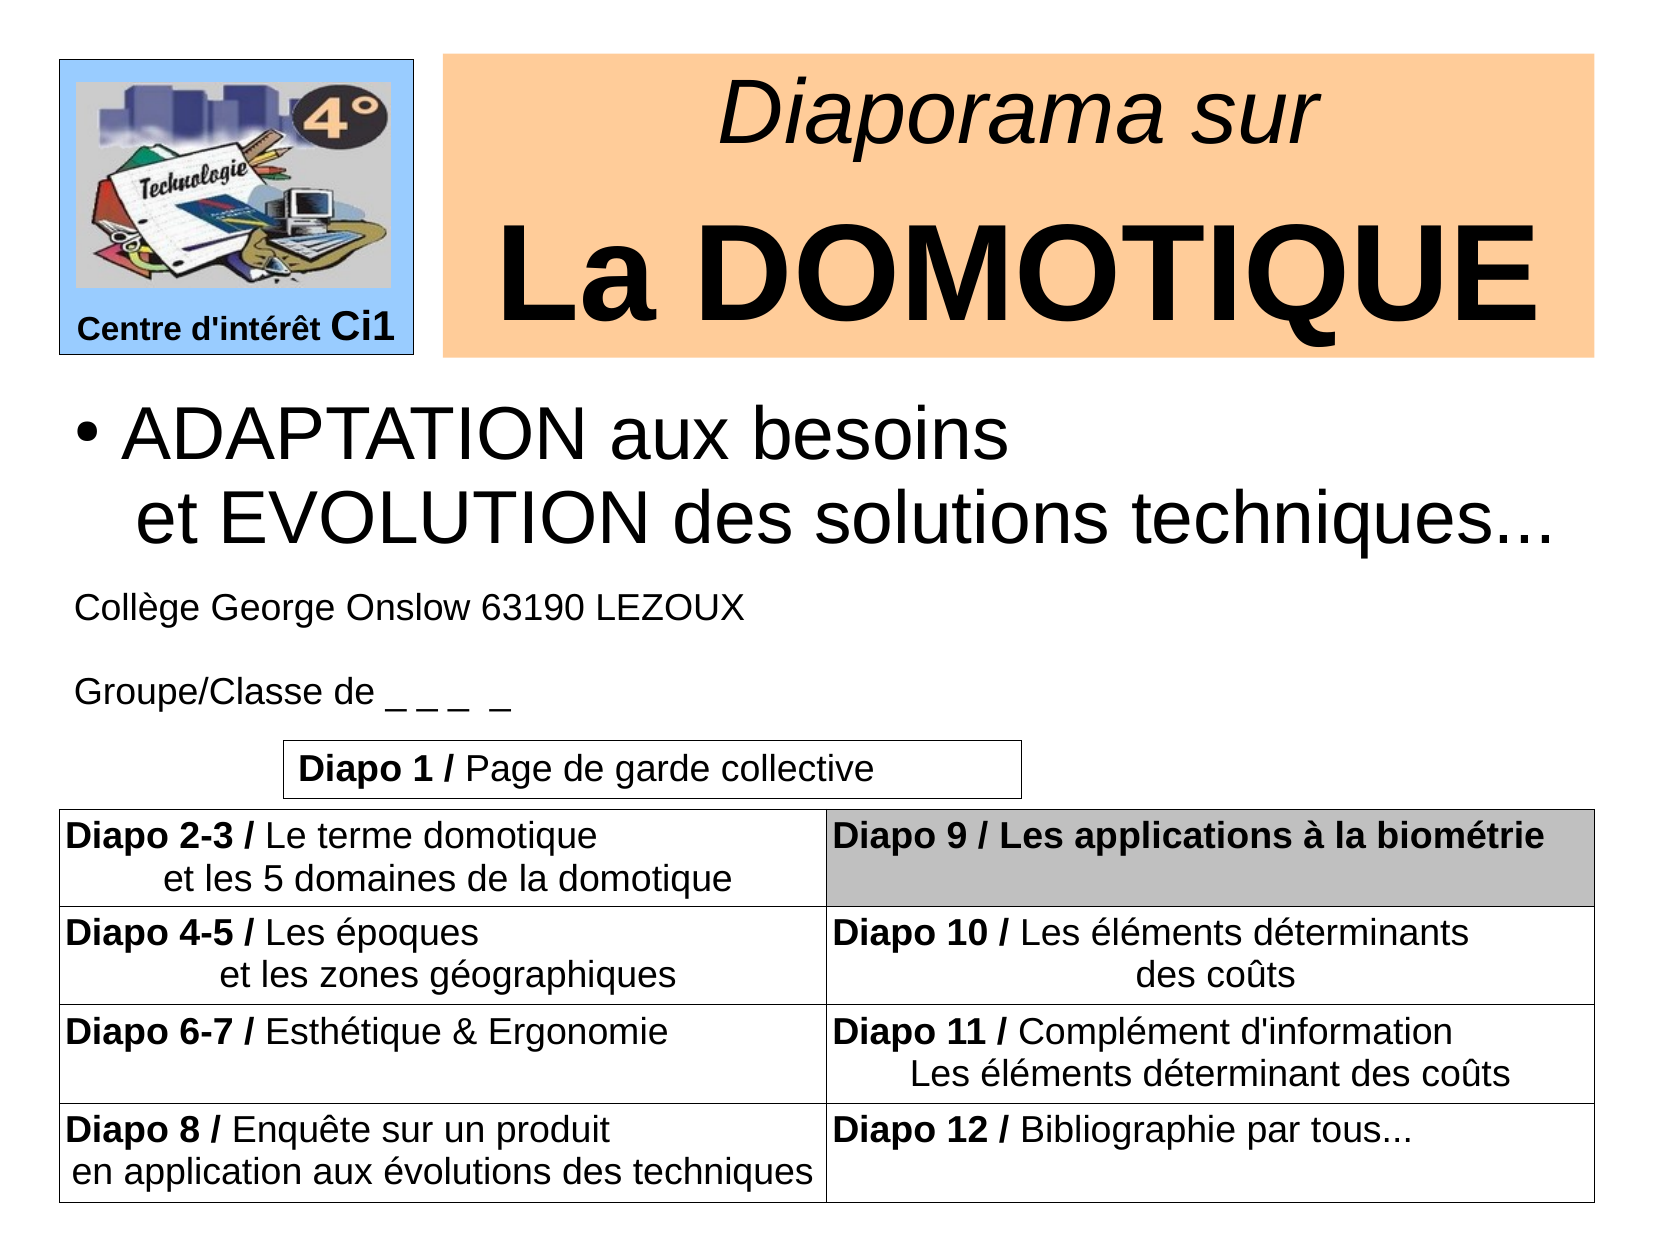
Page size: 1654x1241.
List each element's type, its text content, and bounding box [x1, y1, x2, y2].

table_cell Diapo 4-5 / Les époques et les zones géographiques [60, 907, 826, 1004]
text_box ADAPTATION aux besoins et EVOLUTION des solutions techniques... [59, 383, 1595, 567]
table_cell Diapo 10 / Les éléments déterminants des coûts [827, 907, 1594, 1004]
text_box Diaporama sur La DOMOTIQUE [442, 53, 1595, 358]
table_cell Diapo 6-7 / Esthétique & Ergonomie [60, 1005, 826, 1103]
text_box [59, 59, 414, 295]
text_box Collège George Onslow 63190 LEZOUX Groupe/Classe de _ _ _ _ [59, 578, 768, 720]
picture [76, 82, 391, 288]
text_box Diapo 1 / Page de garde collective [283, 740, 1022, 799]
table_cell Diapo 8 / Enquête sur un produit en application aux évolutions des techniques [60, 1104, 826, 1202]
table_cell Diapo 11 / Complément d'information Les éléments déterminant des coûts [827, 1005, 1594, 1103]
table_header Diapo 2-3 / Le terme domotique et les 5 domaines de la domotique [60, 810, 826, 906]
table_header Diapo 9 / Les applications à la biométrie [827, 810, 1594, 906]
text_box Centre d'intérêt Ci1 [59, 295, 414, 358]
table_cell Diapo 12 / Bibliographie par tous... [827, 1104, 1594, 1202]
